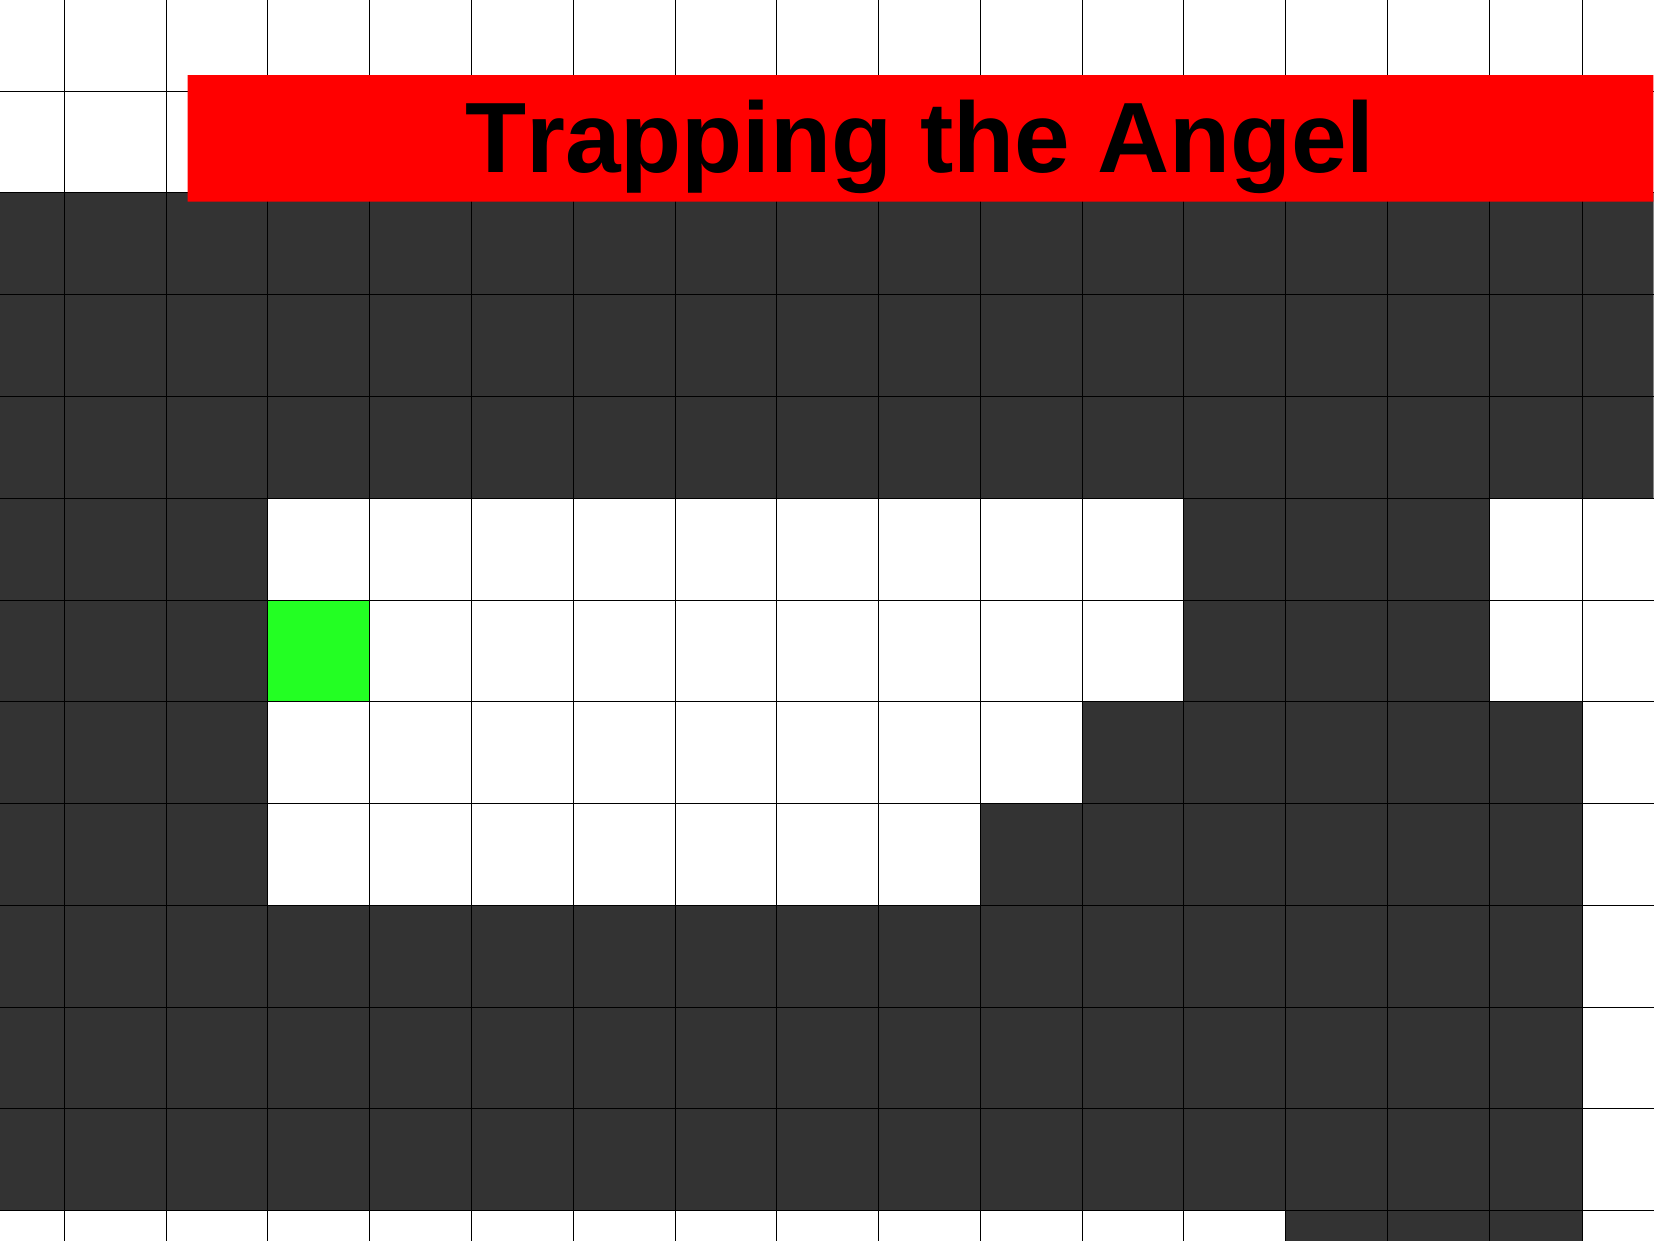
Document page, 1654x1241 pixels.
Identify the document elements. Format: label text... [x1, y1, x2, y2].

text_box Trapping the Angel [187, 75, 1654, 202]
text_box [0, 0, 1654, 1241]
